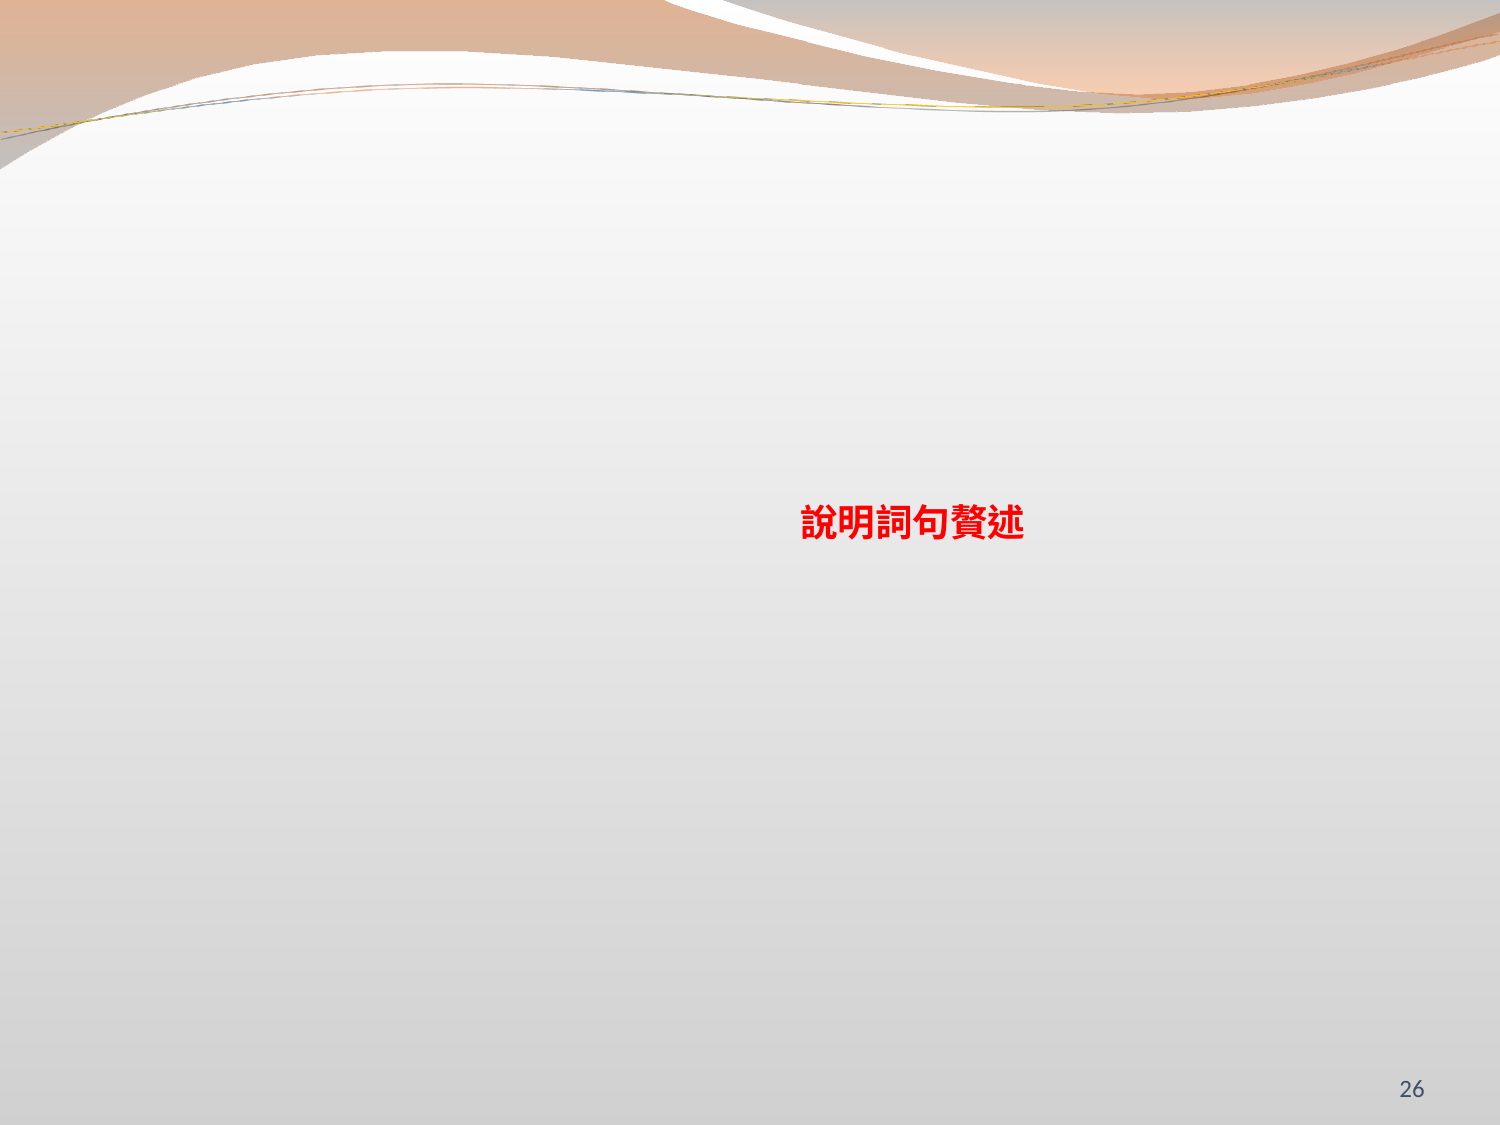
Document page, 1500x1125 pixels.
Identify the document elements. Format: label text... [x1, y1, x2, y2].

text_box 說明詞句贅述 [785, 491, 1058, 553]
picture [0, 31, 1500, 1125]
